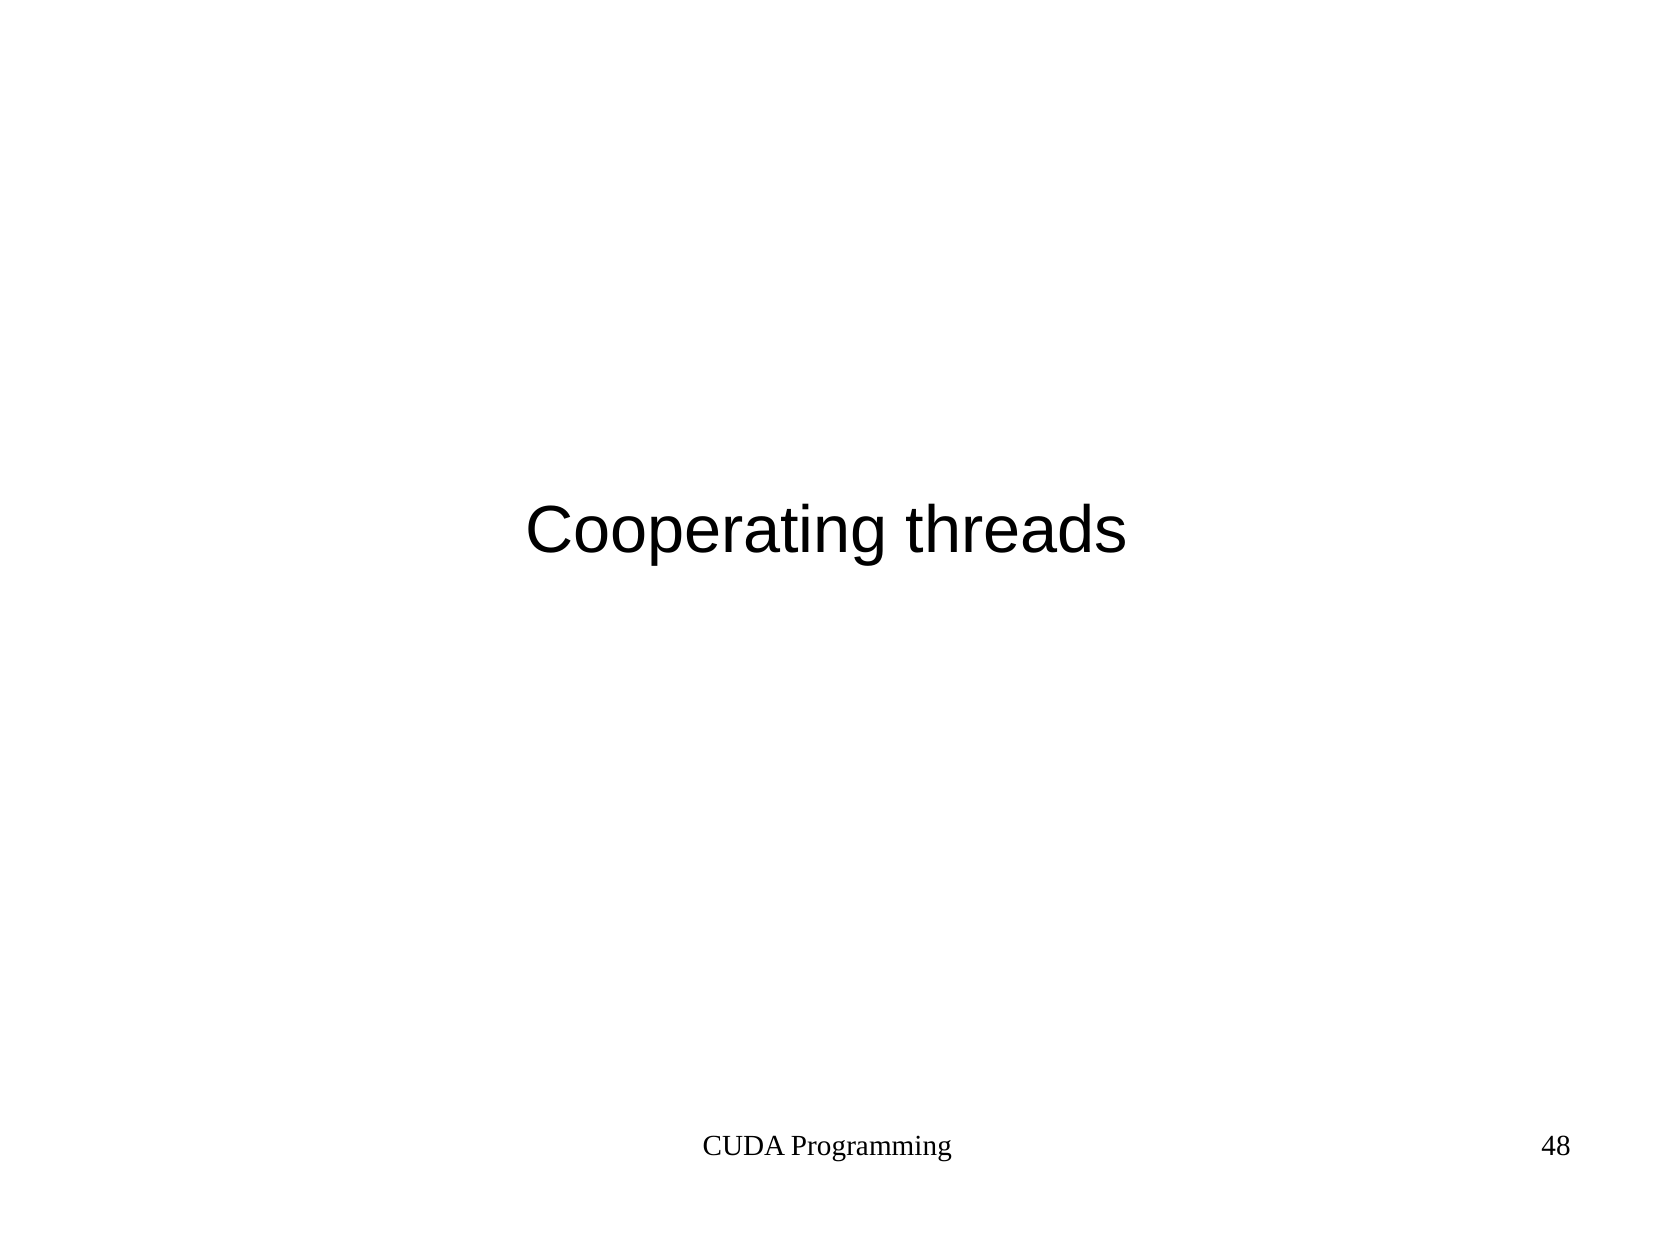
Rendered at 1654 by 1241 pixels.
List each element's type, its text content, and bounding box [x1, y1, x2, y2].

subtitle Cooperating threads [82, 49, 1571, 1010]
